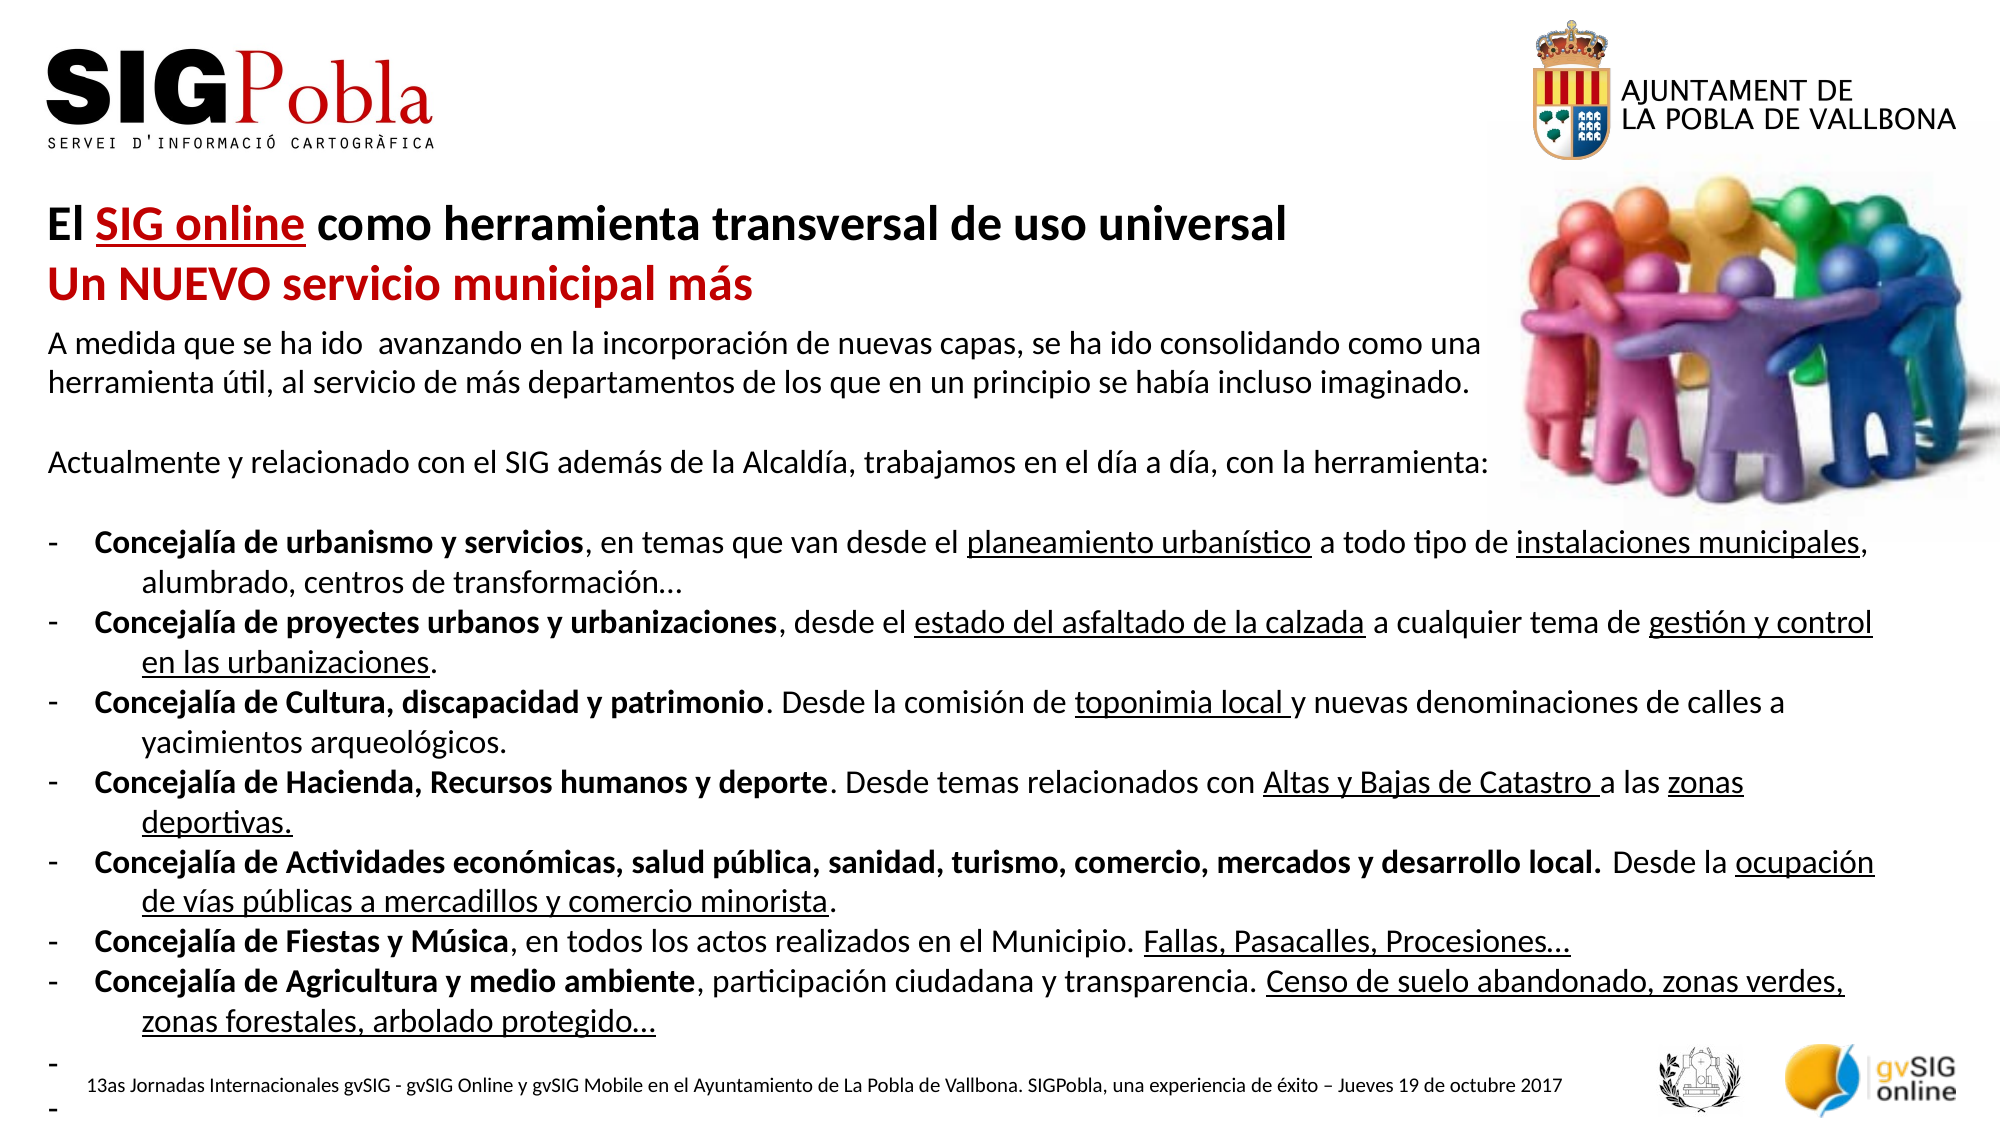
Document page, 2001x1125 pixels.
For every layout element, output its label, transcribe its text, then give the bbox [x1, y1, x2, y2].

text_box A medida que se ha ido avanzando en la incorporación de nuevas capas, se ha ido consolidando como una herramienta útil, al servicio de más departamentos de los que en un principio se había incluso imaginado. Actualmente y relacionado con el SIG además de la Alcaldía, trabajamos en el día a día, con la herramienta: Concejalía de urbanismo y servicios, en temas que van desde el planeamiento urbanístico a todo tipo de instalaciones municipales, alumbrado, centros de transformación… Concejalía de proyectes urbanos y urbanizaciones, desde el estado del asfaltado de la calzada a cualquier tema de gestión y control en las urbanizaciones. Concejalía de Cultura, discapacidad y patrimonio. Desde la comisión de toponimia local y nuevas denominaciones de calles a yacimientos arqueológicos. Concejalía de Hacienda, Recursos humanos y deporte. Desde temas relacionados con Altas y Bajas de Catastro a las zonas deportivas. Concejalía de Actividades económicas, salud pública, sanidad, turismo, comercio, mercados y desarrollo local. Desde la ocupación de vías públicas a mercadillos y comercio minorista. Concejalía de Fiestas y Música, en todos los actos realizados en el Municipio. Fallas, Pasacalles, Procesiones… Concejalía de Agricultura y medio ambiente, participación ciudadana y transparencia. Censo de suelo abandonado, zonas verdes, zonas forestales, arbolado protegido… [32, 273, 1905, 1125]
picture [1905, 339, 1915, 347]
picture [1487, 20, 2000, 542]
text_box El SIG online como herramienta transversal de uso universal Un NUEVO servicio municipal más [32, 182, 1706, 320]
picture [32, 35, 449, 161]
picture [1905, 1044, 1956, 1118]
